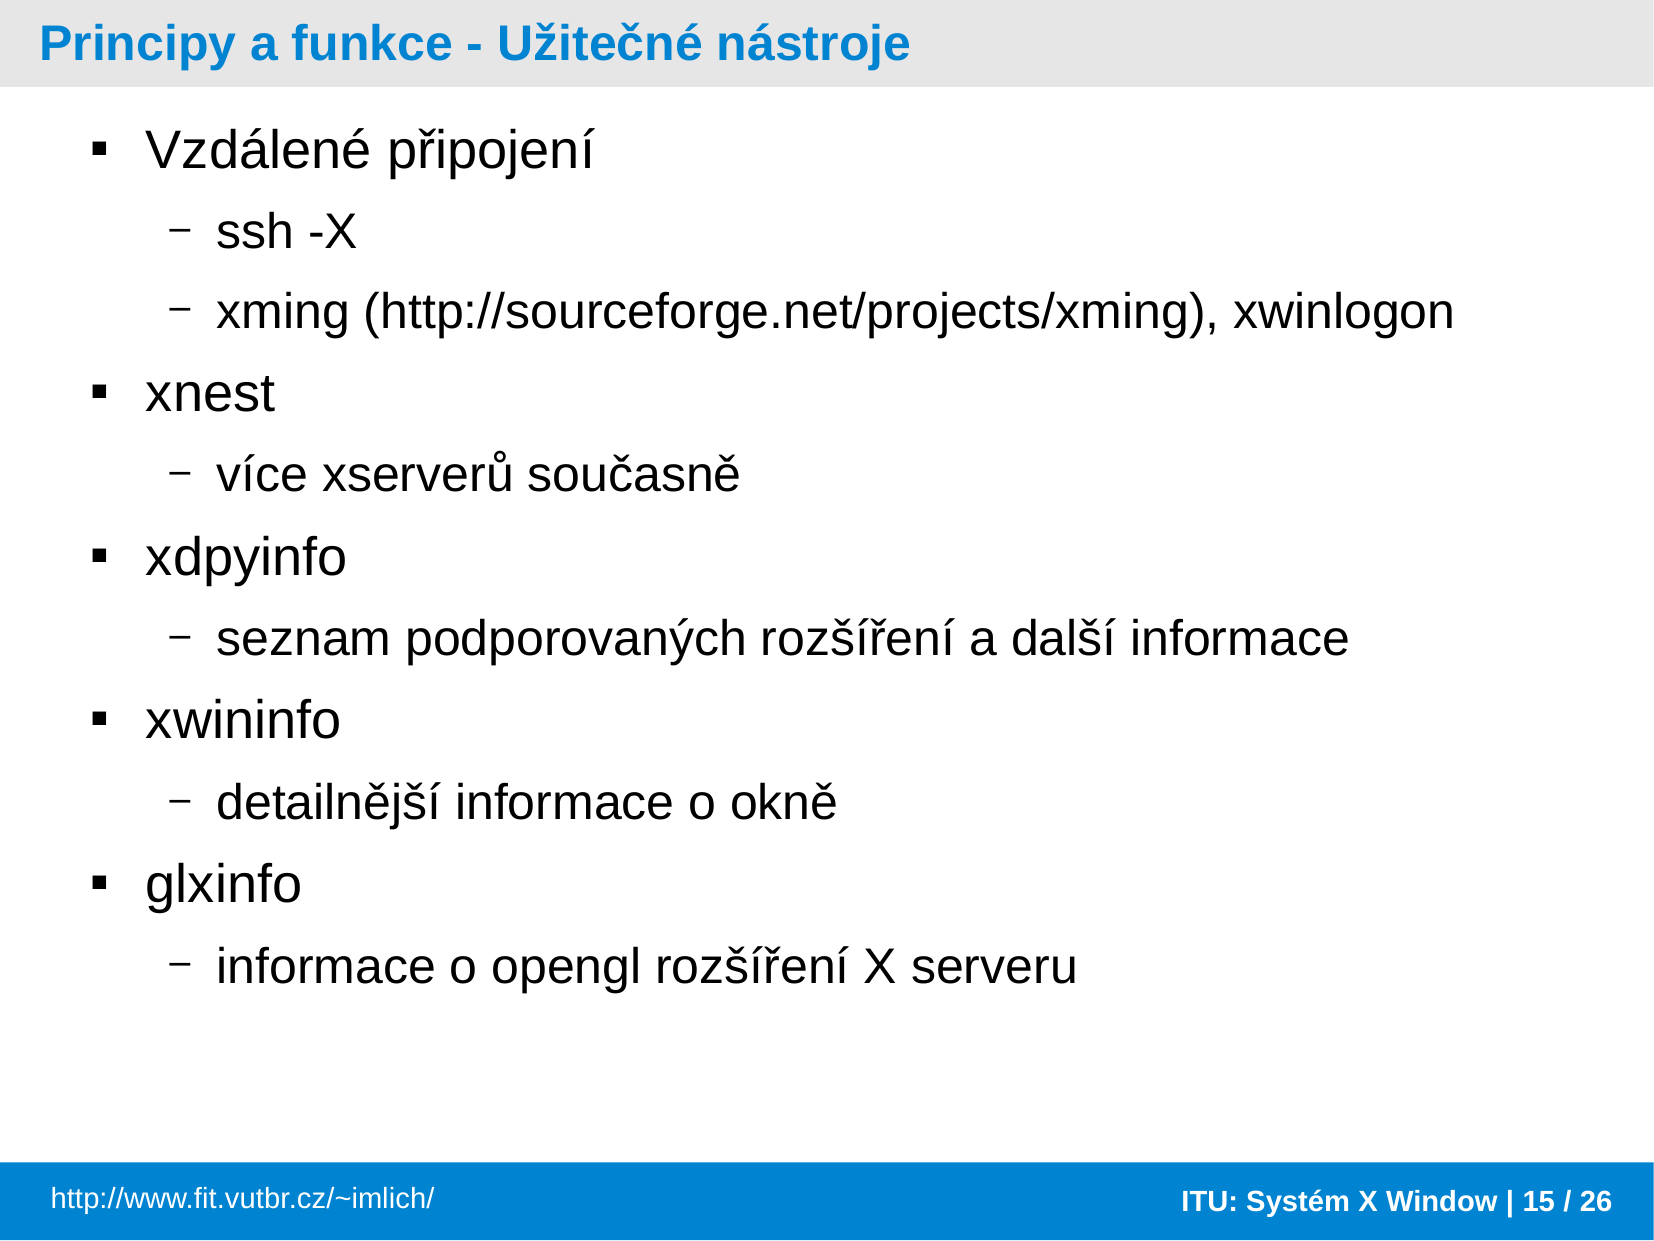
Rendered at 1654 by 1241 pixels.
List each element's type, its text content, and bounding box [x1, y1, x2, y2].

title Principy a funkce - Užitečné nástroje [39, 5, 1615, 81]
list Vzdálené připojení ssh -X xming (http://sourceforge.net/projects/xming), xwinlogon xnest více xserverů současně xdpyinfo seznam podporovaných rozšíření a další informace xwininfo detailnější informace o okně glxinfo informace o opengl rozšíření X serveru [75, 119, 1564, 1111]
